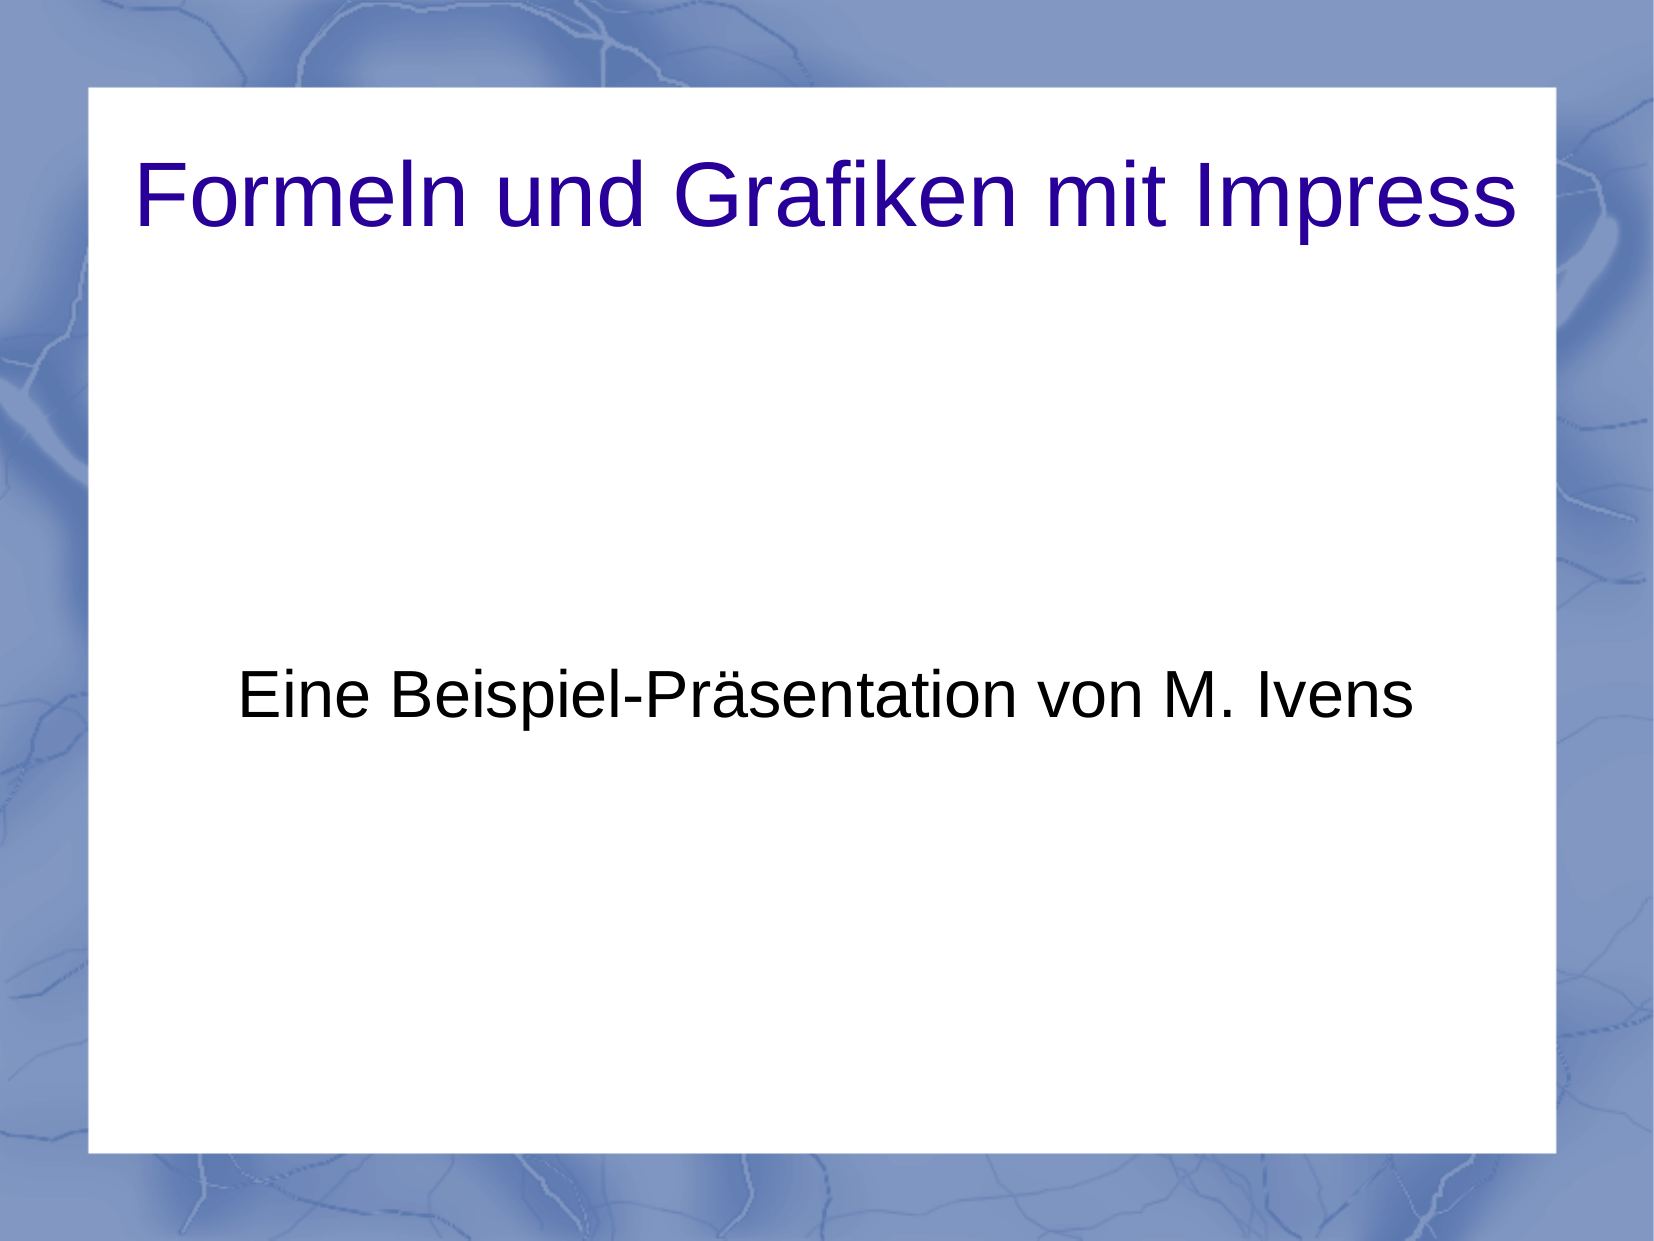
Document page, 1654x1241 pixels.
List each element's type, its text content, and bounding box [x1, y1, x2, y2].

subtitle Eine Beispiel-Präsentation von M. Ivens [147, 325, 1506, 1063]
picture [0, 0, 1654, 1241]
title Formeln und Grafiken mit Impress [118, 90, 1536, 298]
